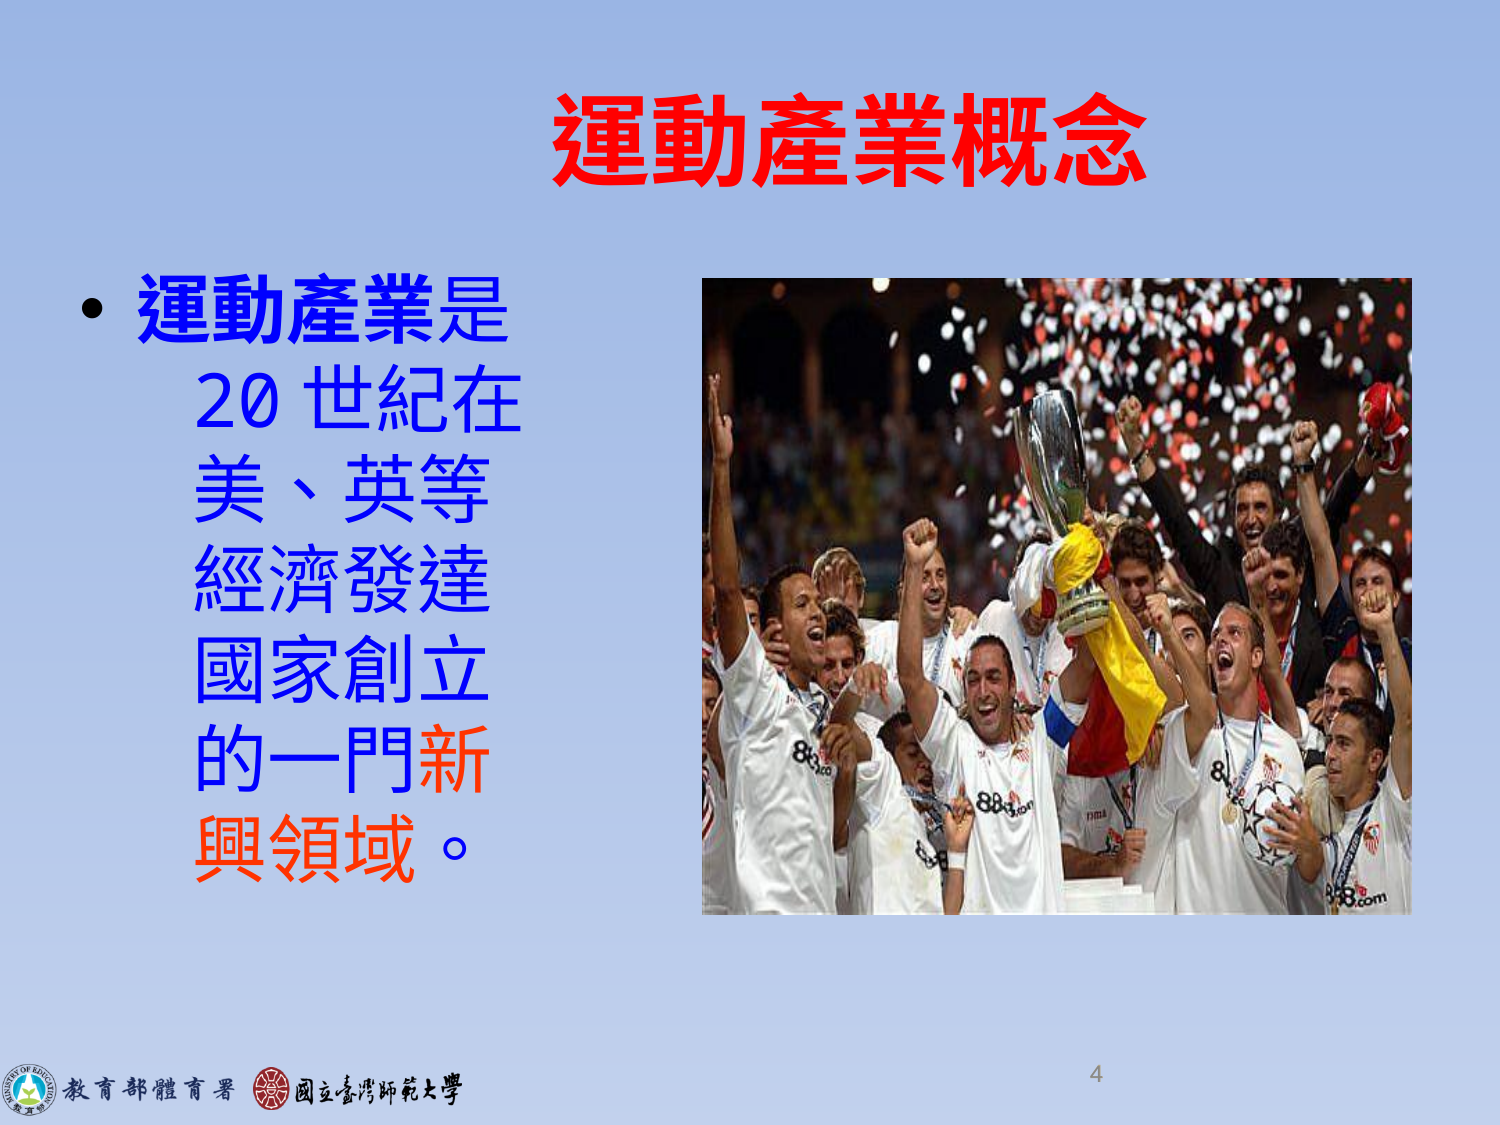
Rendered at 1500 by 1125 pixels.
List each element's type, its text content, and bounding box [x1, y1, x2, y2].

title 運動產業概念 [235, 45, 1466, 233]
list 運動產業是20世紀在美、英等經濟發達國家創立的一門新興領域。 [64, 255, 549, 985]
picture [702, 278, 1412, 915]
text_box [1074, 1042, 1426, 1103]
